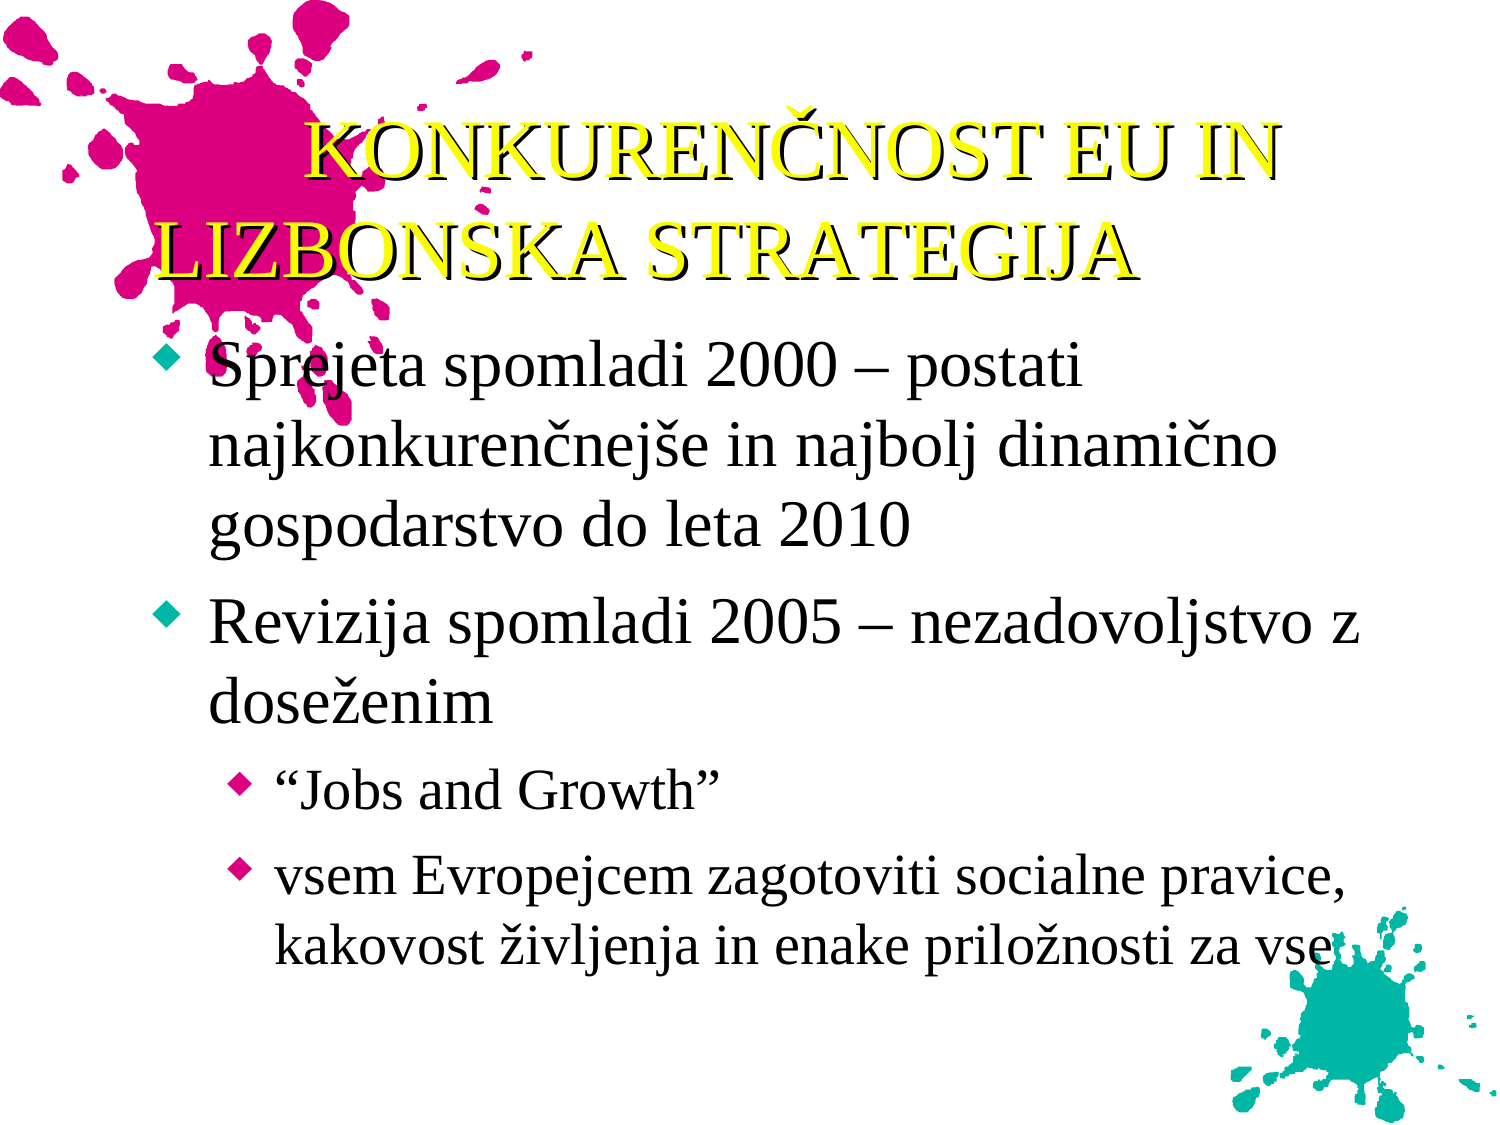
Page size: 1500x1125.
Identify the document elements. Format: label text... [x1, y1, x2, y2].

title KONKURENČNOST EU IN LIZBONSKA STRATEGIJA [137, 86, 1413, 302]
list Sprejeta spomladi 2000 – postati najkonkurenčnejše in najbolj dinamično gospodarstvo do leta 2010 Revizija spomladi 2005 – nezadovoljstvo z doseženim “Jobs and Growth” vsem Evropejcem zagotoviti socialne pravice, kakovost življenja in enake priložnosti za vse [137, 312, 1413, 1013]
